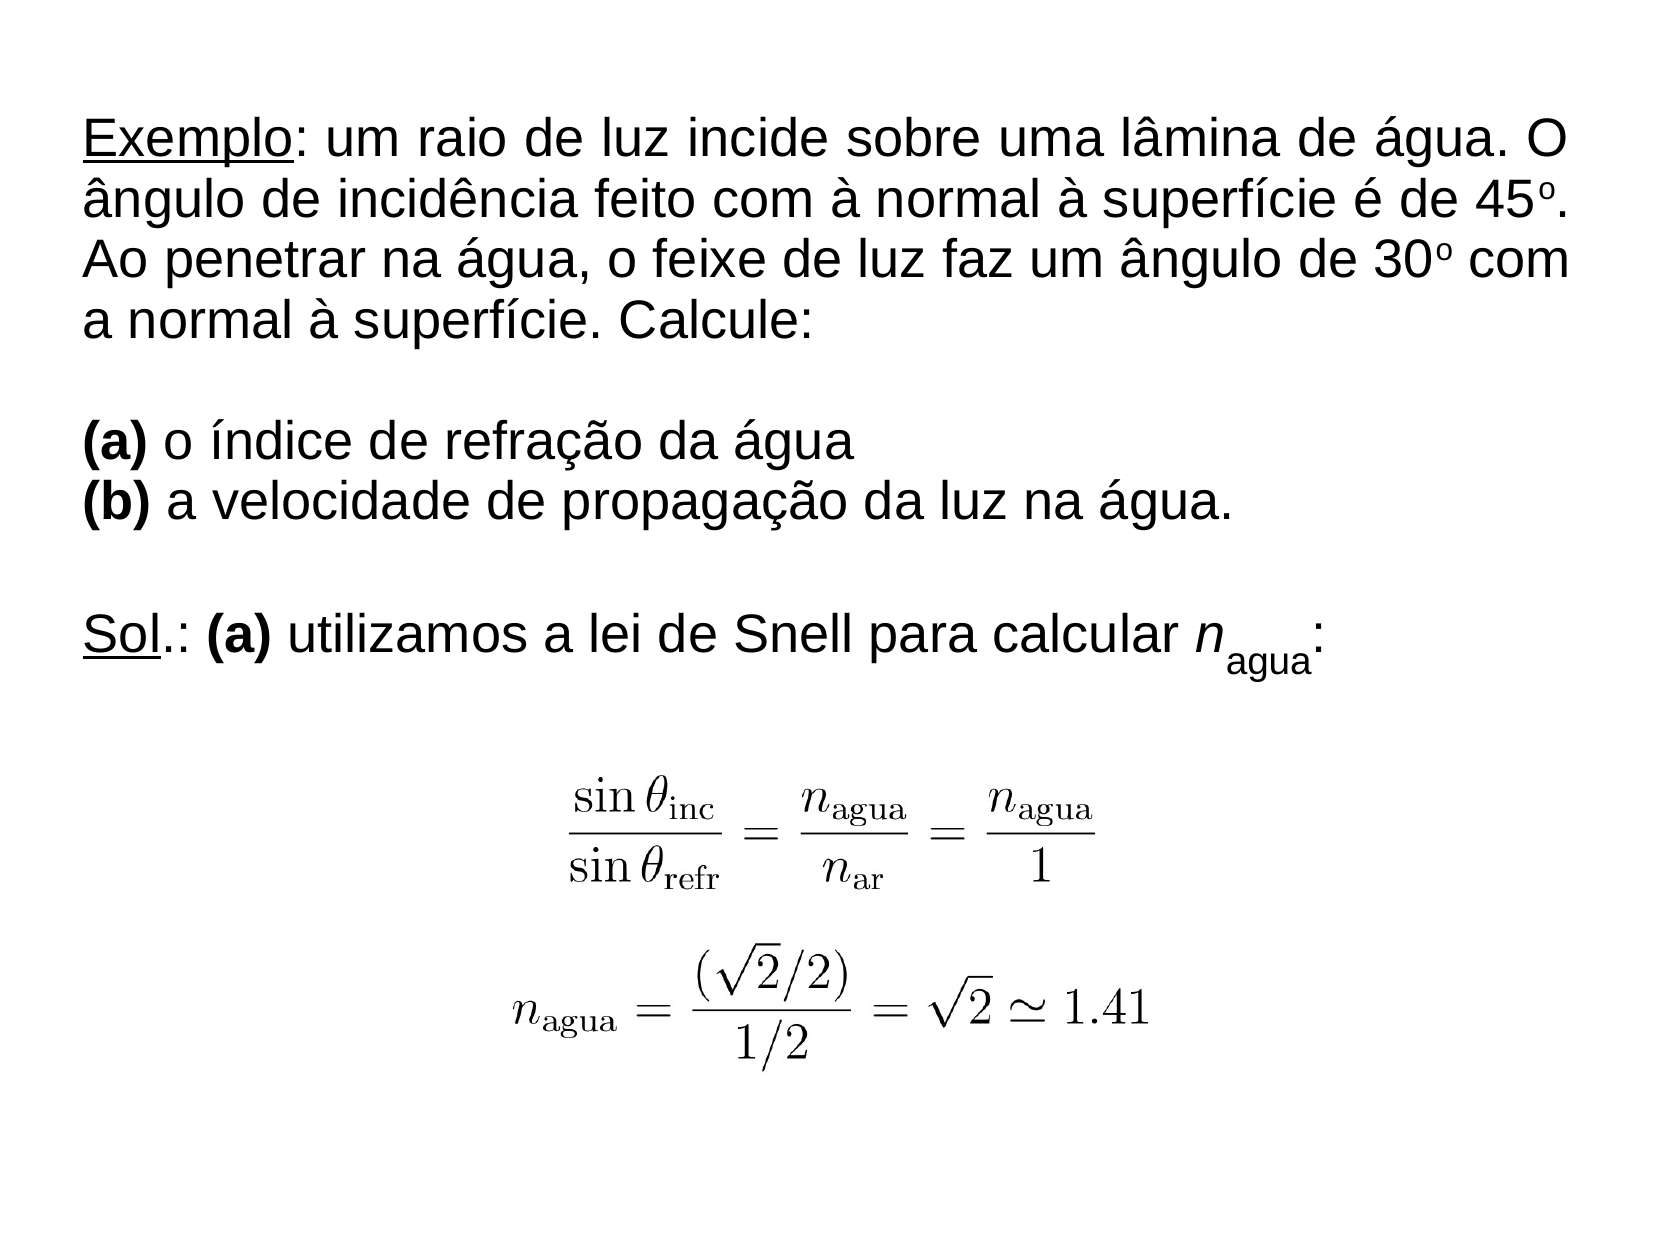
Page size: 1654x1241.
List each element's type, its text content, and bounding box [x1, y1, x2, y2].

subtitle Exemplo: um raio de luz incide sobre uma lâmina de água. O ângulo de incidência feito com à normal à superfície é de 45o. Ao penetrar na água, o feixe de luz faz um ângulo de 30o com a normal à superfície. Calcule: (a) o índice de refração da água (b) a velocidade de propagação da luz na água. Sol.: (a) utilizamos a lei de Snell para calcular nagua: [82, 106, 1571, 806]
picture [475, 744, 1170, 1087]
